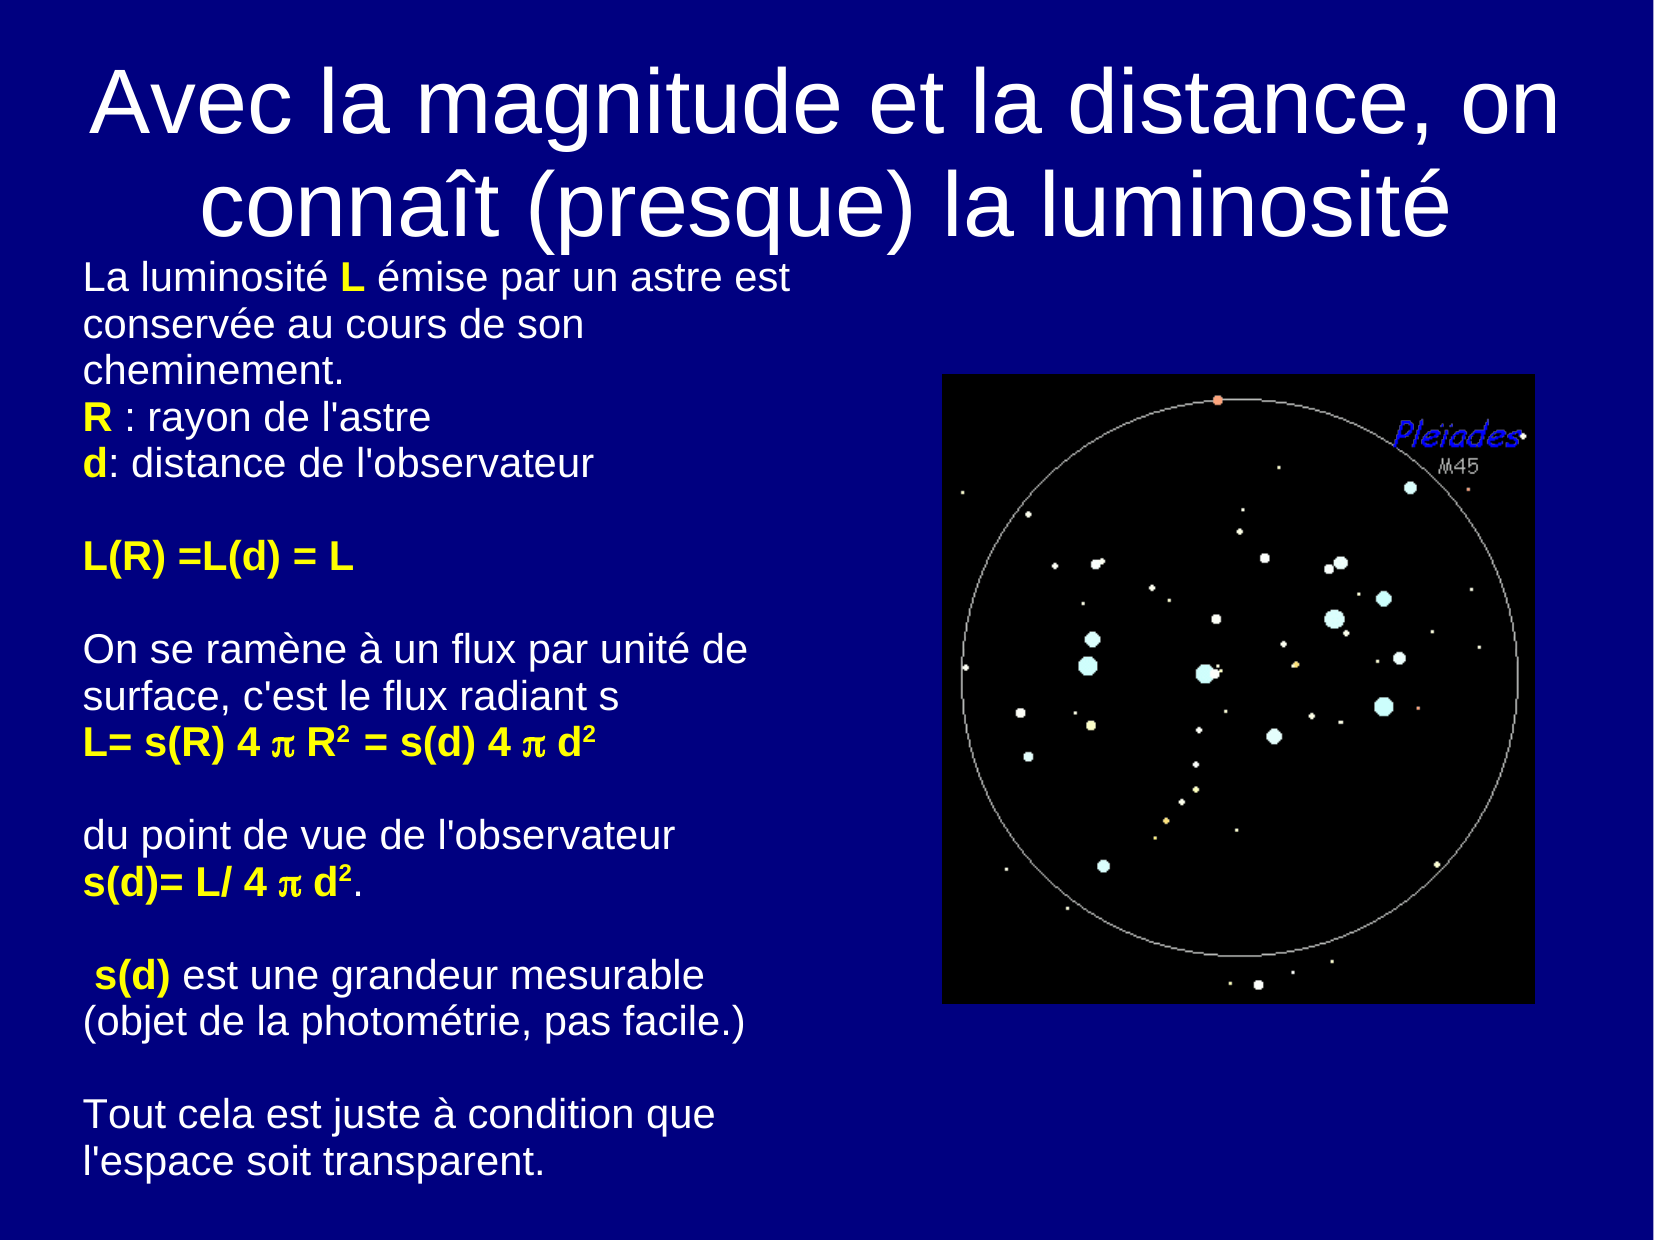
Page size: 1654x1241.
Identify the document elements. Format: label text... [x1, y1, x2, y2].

picture [941, 374, 1536, 1004]
subtitle La luminosité L émise par un astre est conservée au cours de son cheminement. R : rayon de l'astre d: distance de l'observateur L(R) =L(d) = L On se ramène à un flux par unité de surface, c'est le flux radiant s L= s(R) 4 p R2 = s(d) 4 p d2 du point de vue de l'observateur s(d)= L/ 4 p d2. s(d) est une grandeur mesurable (objet de la photométrie, pas facile.) Tout cela est juste à condition que l'espace soit transparent. [82, 141, 798, 1241]
title Avec la magnitude et la distance, on connaît (presque) la luminosité [82, 49, 1571, 257]
